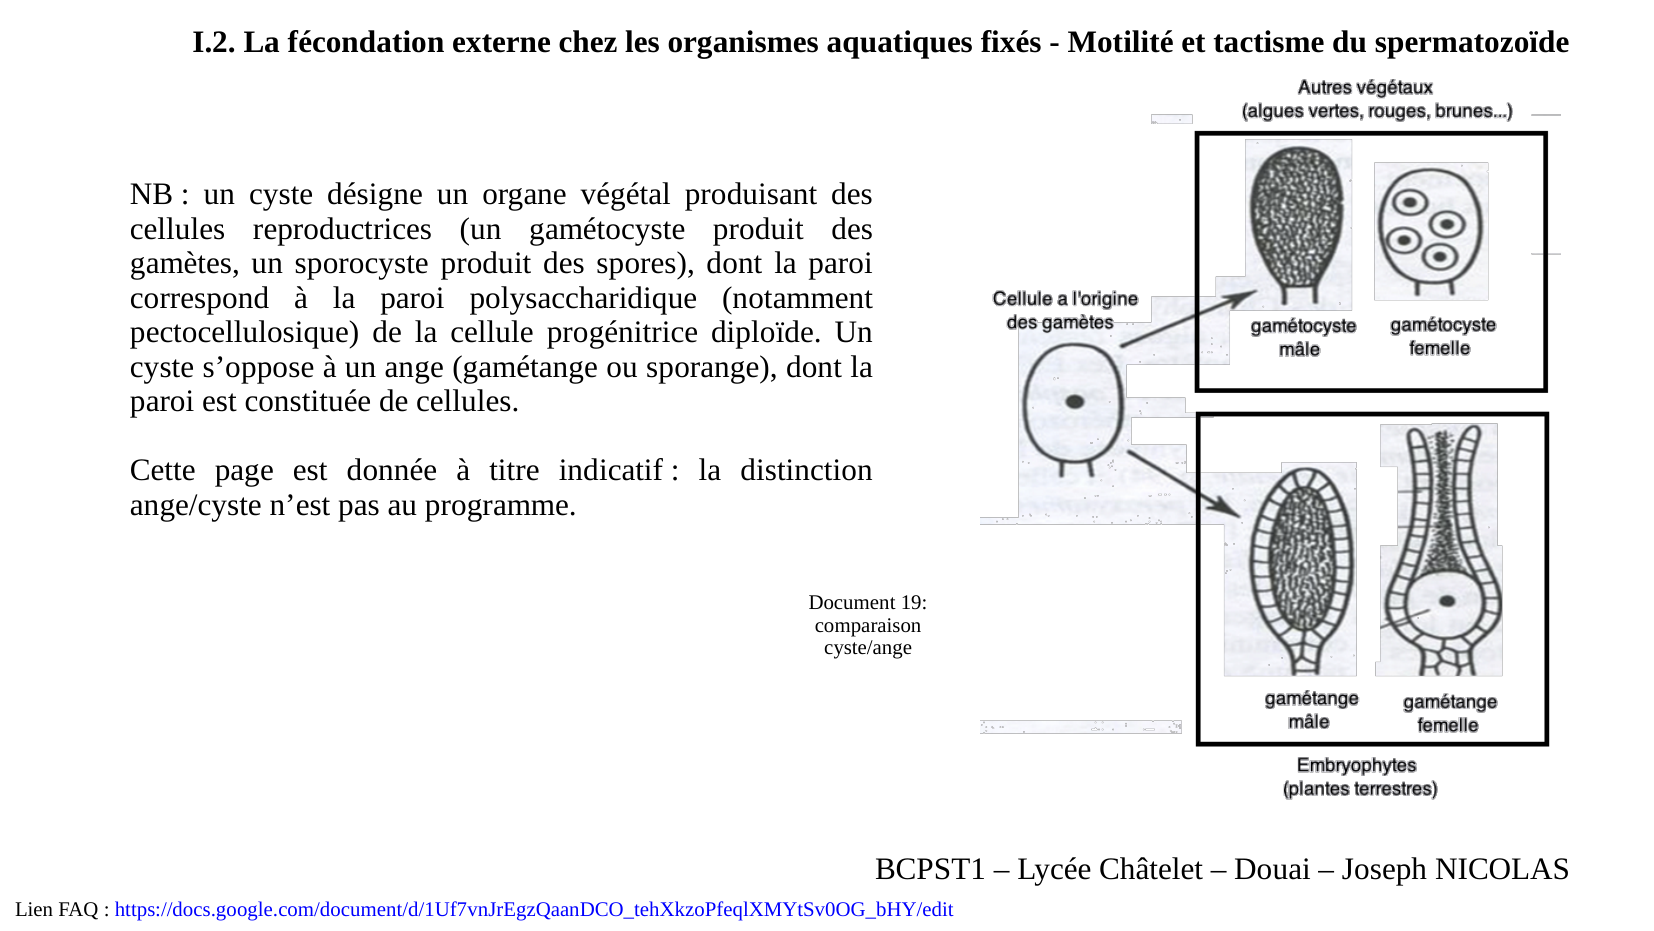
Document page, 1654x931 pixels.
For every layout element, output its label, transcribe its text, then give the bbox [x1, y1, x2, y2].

picture [980, 77, 1561, 803]
text_box NB : un cyste désigne un organe végétal produisant des cellules reproductrices (un gamétocyste produit des gamètes, un sporocyste produit des spores), dont la paroi correspond à la paroi polysaccharidique (notamment pectocellulosique) de la cellule progénitrice diploïde. Un cyste s’oppose à un ange (gamétange ou sporange), dont la paroi est constituée de cellules. Cette page est donnée à titre indicatif : la distinction ange/cyste n’est pas au programme. [129, 177, 875, 739]
text_box I.2. La fécondation externe chez les organismes aquatiques fixés - Motilité et tactisme du spermatozoïde [165, 5, 1572, 78]
text_box Document 19: comparaison cyste/ange [779, 590, 957, 660]
text_box Lien FAQ : https://docs.google.com/document/d/1Uf7vnJrEgzQaanDCO_tehXkzoPfeqlXMYtSv0OG_bHY/edit [0, 897, 993, 931]
text_box BCPST1 – Lycée Châtelet – Douai – Joseph NICOLAS [637, 832, 1571, 905]
